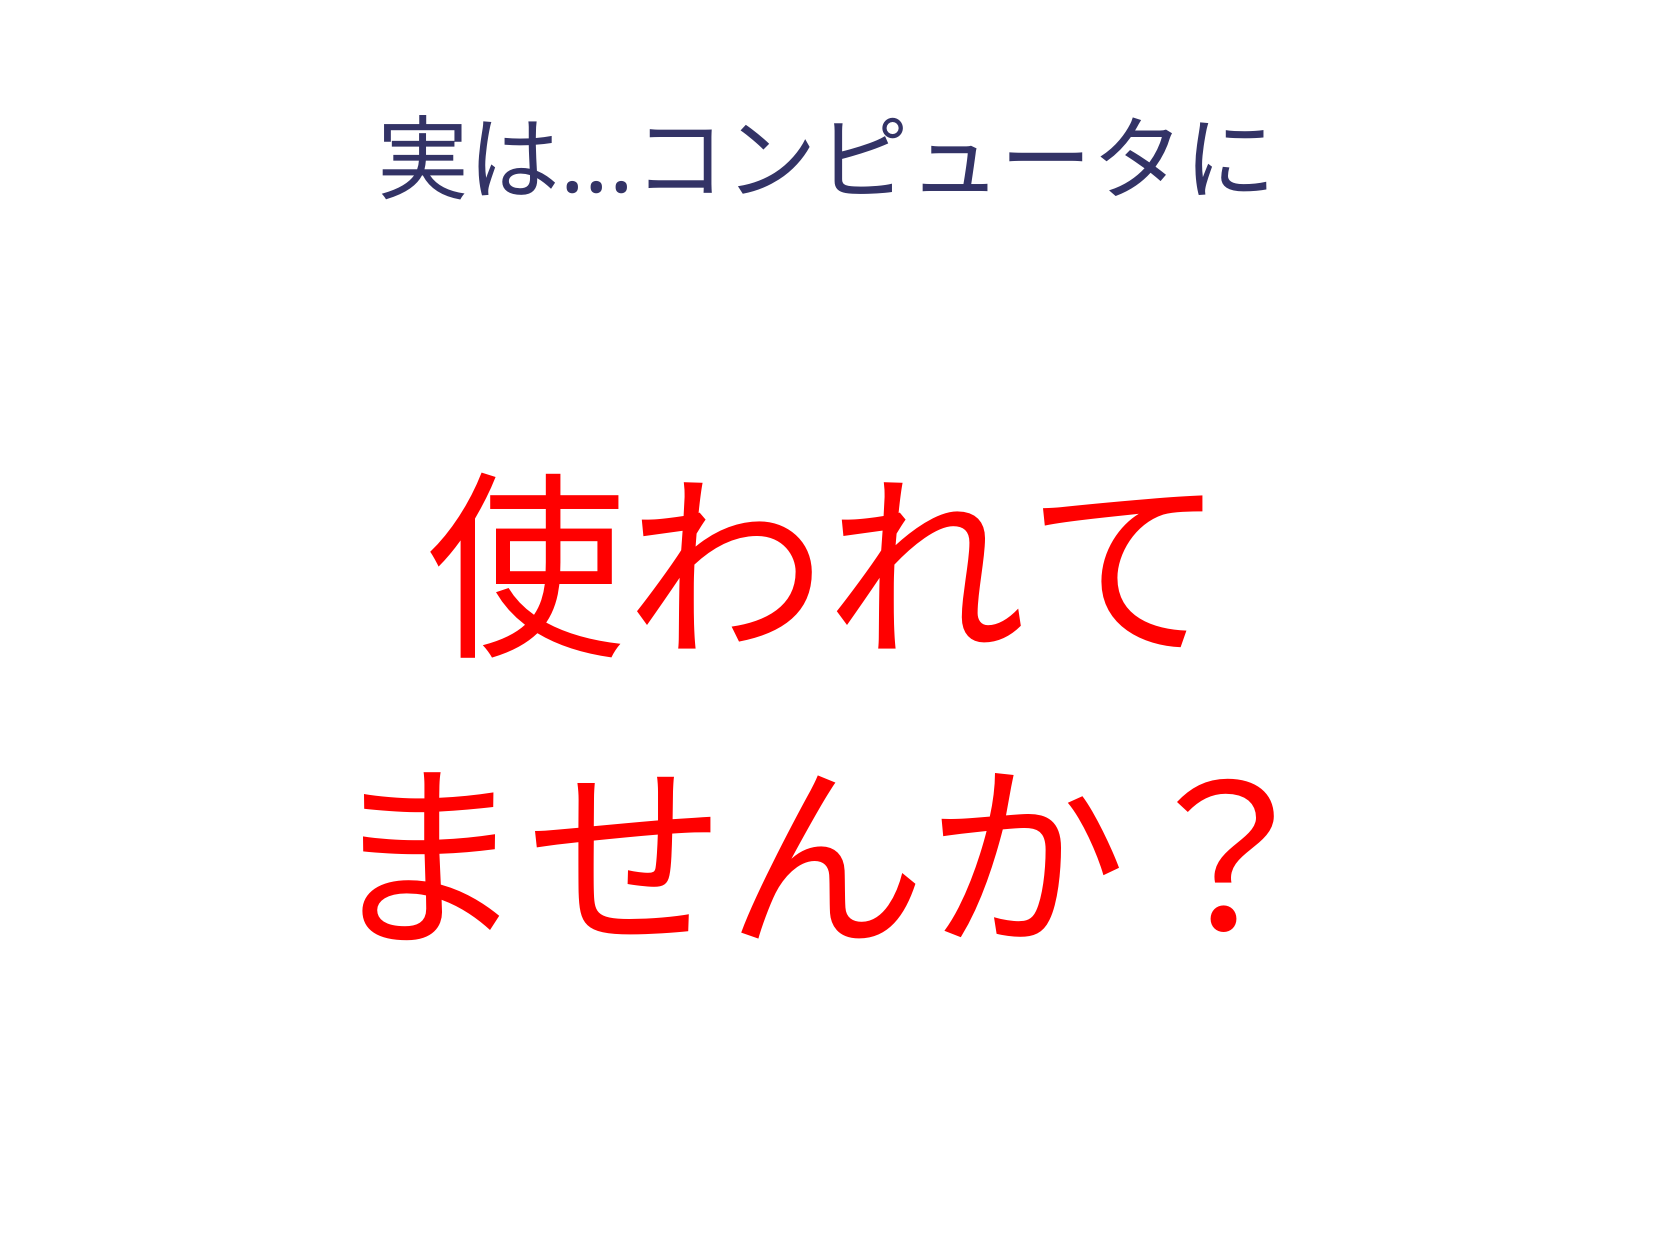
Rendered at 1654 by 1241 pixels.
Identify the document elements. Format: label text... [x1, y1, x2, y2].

subtitle 使われて ませんか？ [82, 297, 1571, 1102]
title 実は...コンピュータに [82, 49, 1571, 257]
